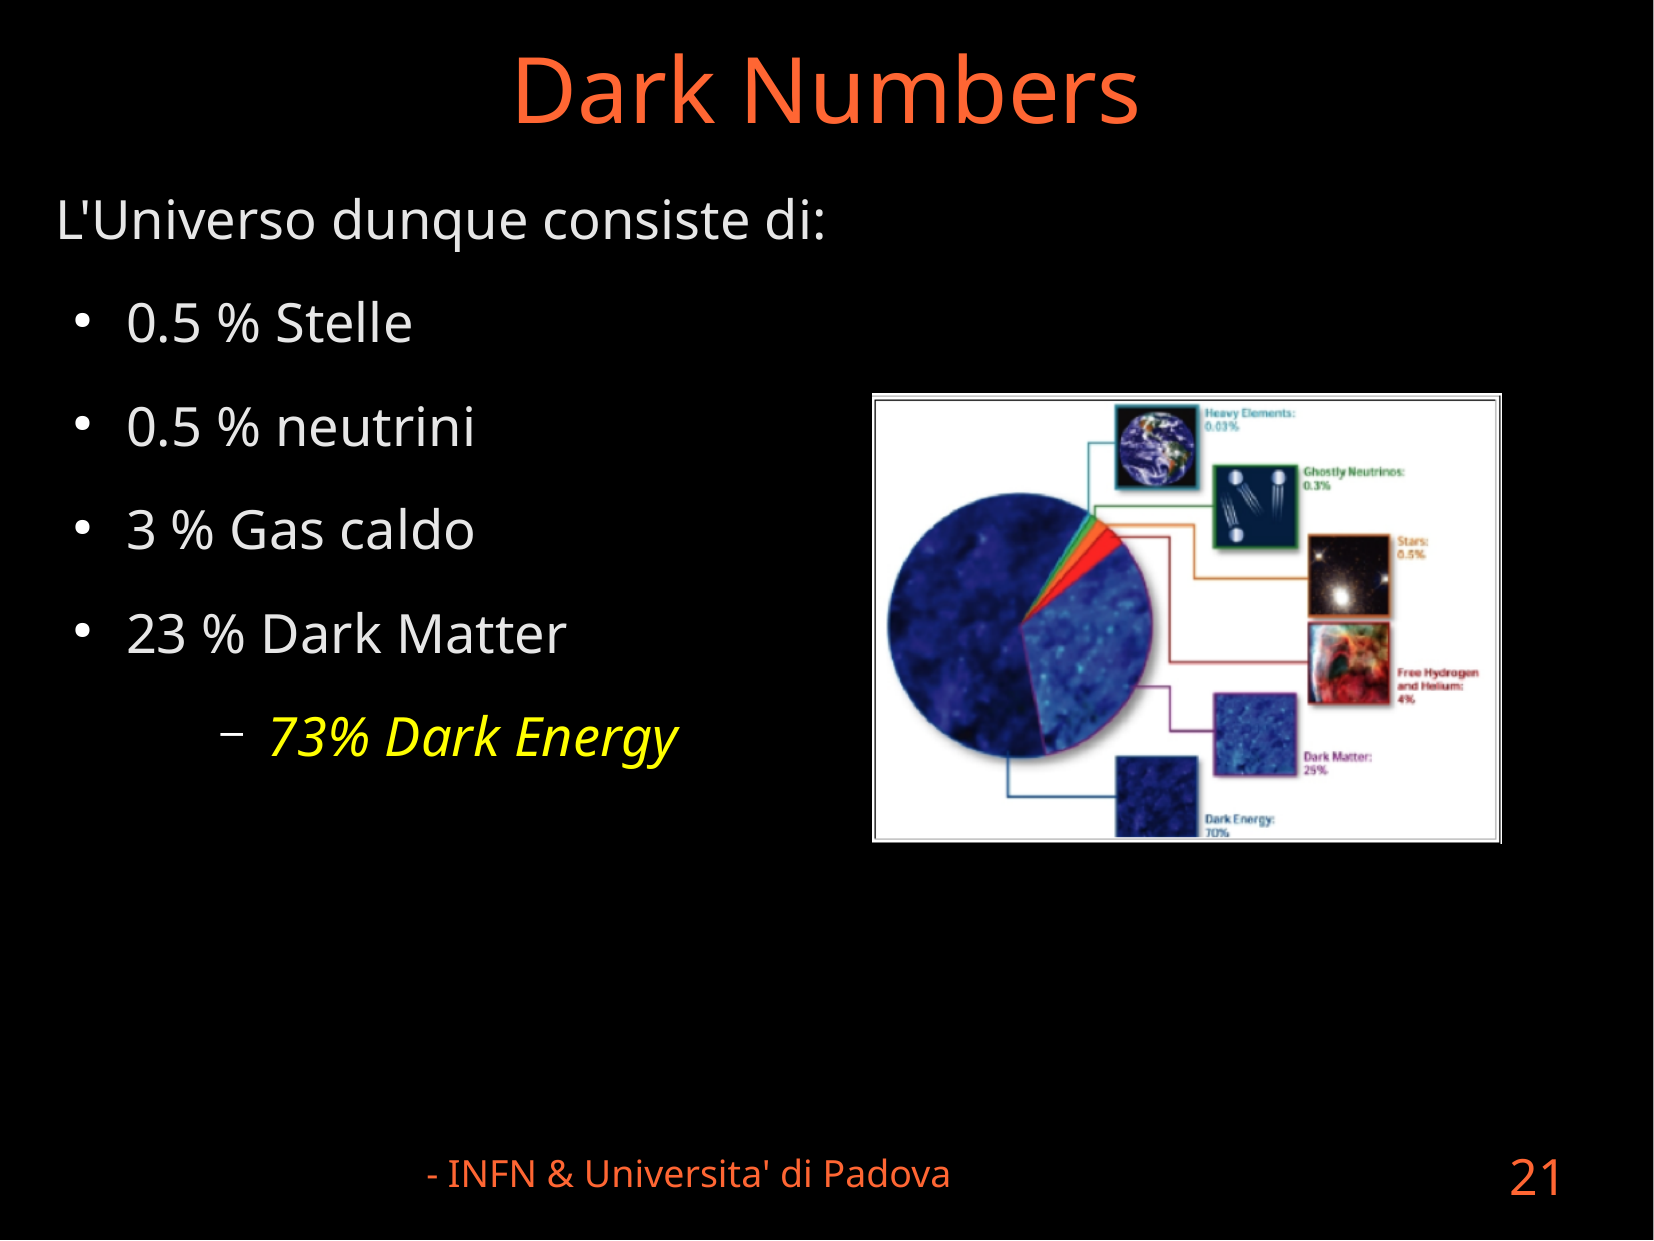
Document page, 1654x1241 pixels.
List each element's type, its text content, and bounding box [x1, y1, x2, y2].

list L'Universo dunque consiste di: 0.5 % Stelle 0.5 % neutrini 3 % Gas caldo 23 % Dark Matter 73% Dark Energy [55, 181, 1544, 1088]
title Dark Numbers [82, 19, 1571, 157]
picture [872, 393, 1502, 844]
